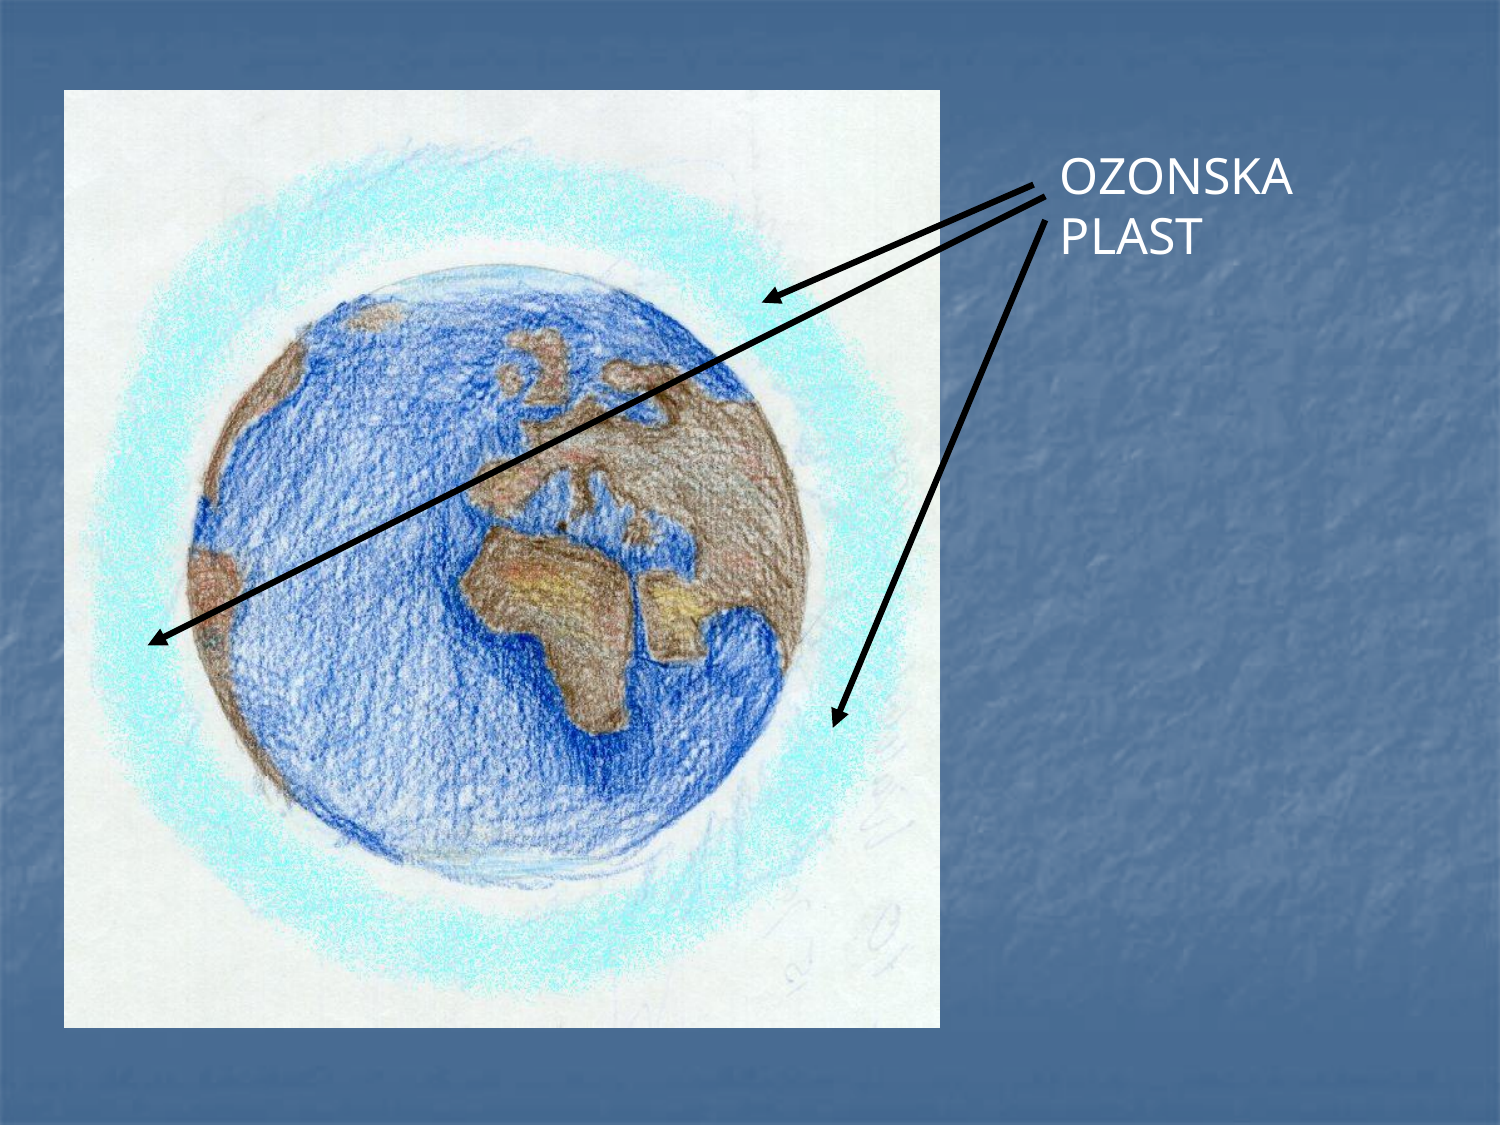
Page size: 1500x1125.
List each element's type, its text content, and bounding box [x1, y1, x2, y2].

picture [0, 0, 1500, 1125]
text_box OZONSKA PLAST [1045, 137, 1453, 273]
